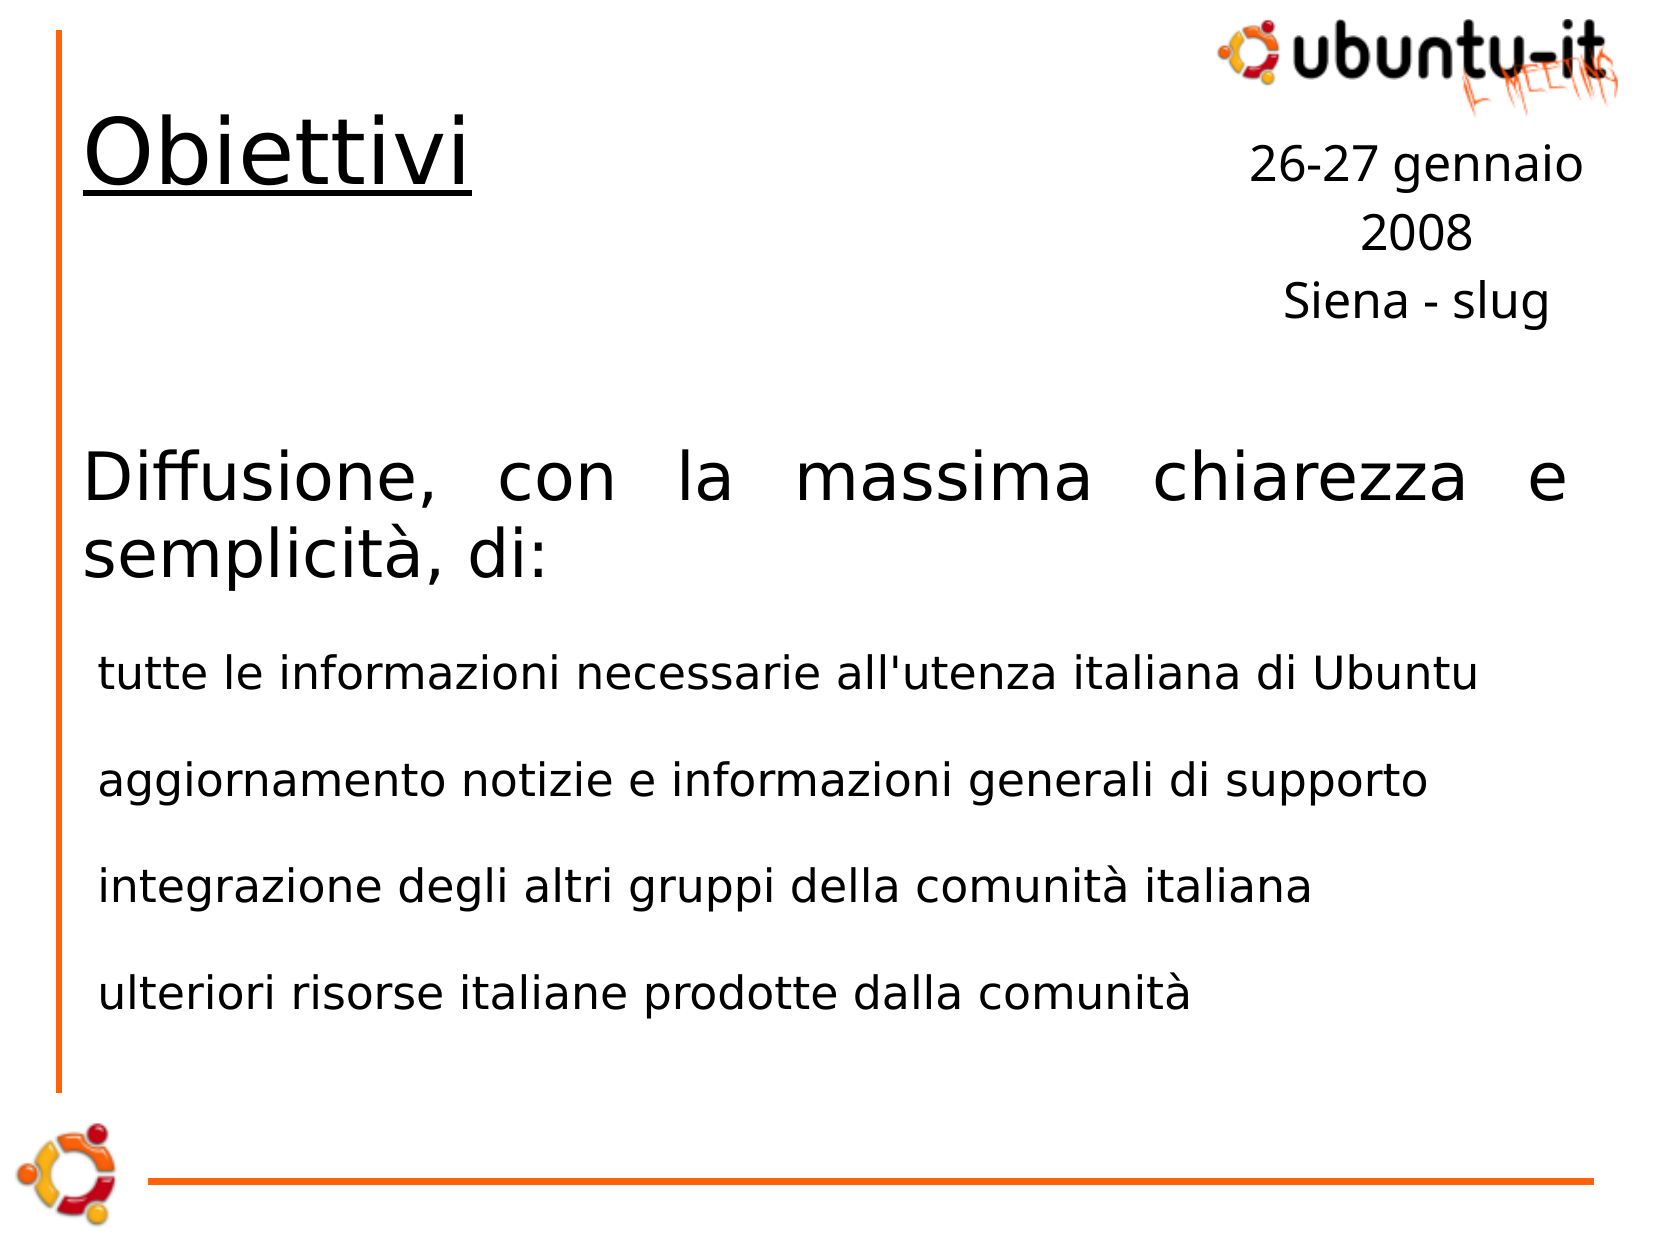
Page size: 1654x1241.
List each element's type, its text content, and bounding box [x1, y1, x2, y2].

subtitle Diffusione, con la massima chiarezza e semplicità, di: tutte le informazioni necessarie all'utenza italiana di Ubuntu aggiornamento notizie e informazioni generali di supporto integrazione degli altri gruppi della comunità italiana ulteriori risorse italiane prodotte dalla comunità [82, 327, 1571, 1131]
title Obiettivi [82, 56, 1571, 250]
picture [14, 1122, 119, 1229]
picture [1210, 19, 1628, 119]
